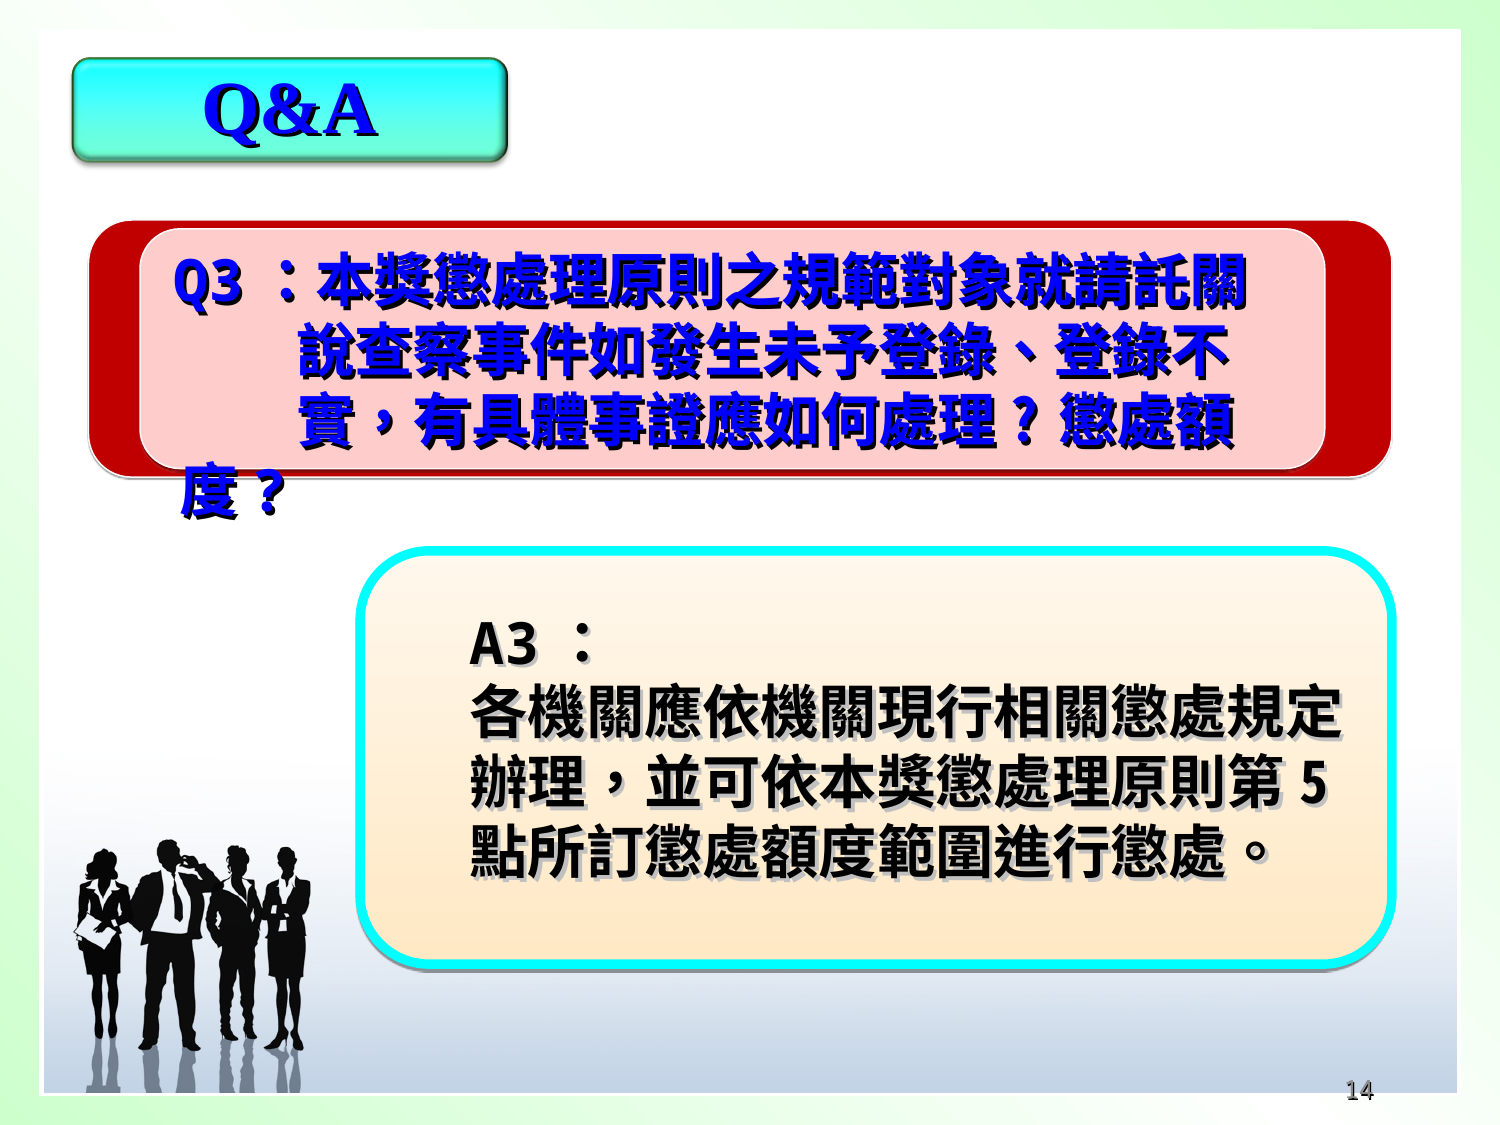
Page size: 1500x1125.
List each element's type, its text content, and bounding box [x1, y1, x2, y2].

text_box Q3：本獎懲處理原則之規範對象就請託關 說查察事件如發生未予登錄、登錄不 實，有具體事證應如何處理?懲處額度? [119, 235, 1325, 484]
text_box [88, 219, 1392, 478]
text_box Q&A [77, 64, 502, 157]
text_box [360, 550, 1392, 965]
list A3： 各機關應依機關現行相關懲處規定辦理，並可依本獎懲處理原則第5點所訂懲處額度範圍進行懲處。 [454, 598, 1365, 917]
picture [39, 28, 1461, 1096]
text_box <編號> [1070, 1060, 1421, 1121]
